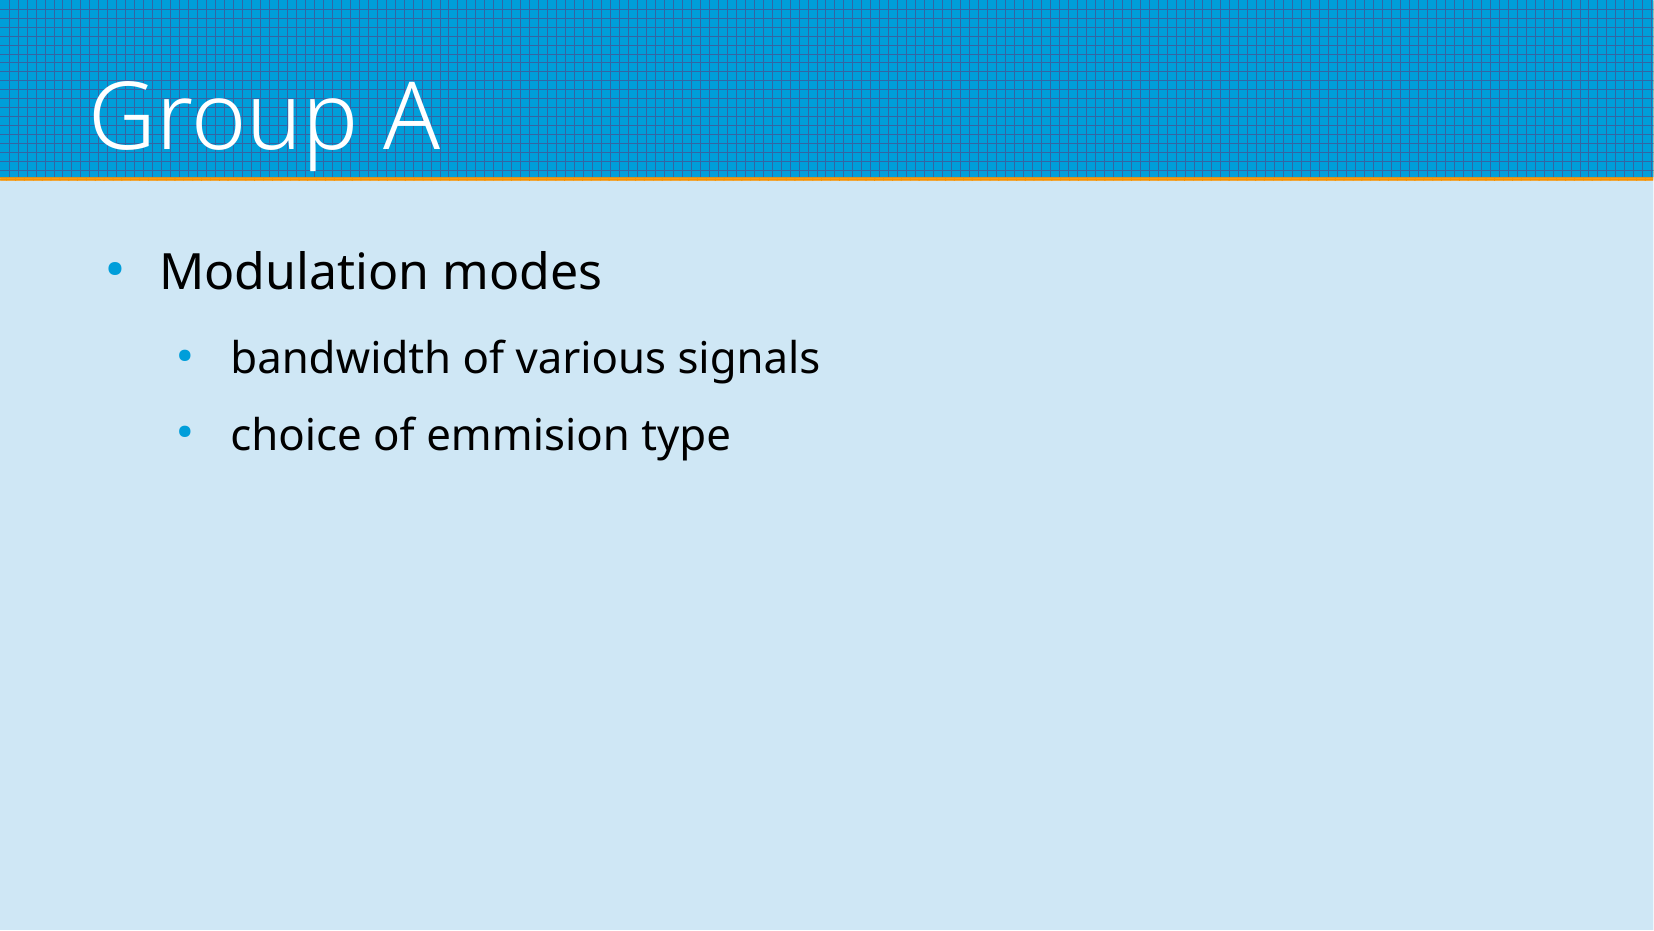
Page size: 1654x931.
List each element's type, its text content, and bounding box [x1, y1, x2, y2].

list Modulation modes bandwidth of various signals choice of emmision type [88, 236, 1565, 813]
title Group A [88, 14, 1565, 178]
